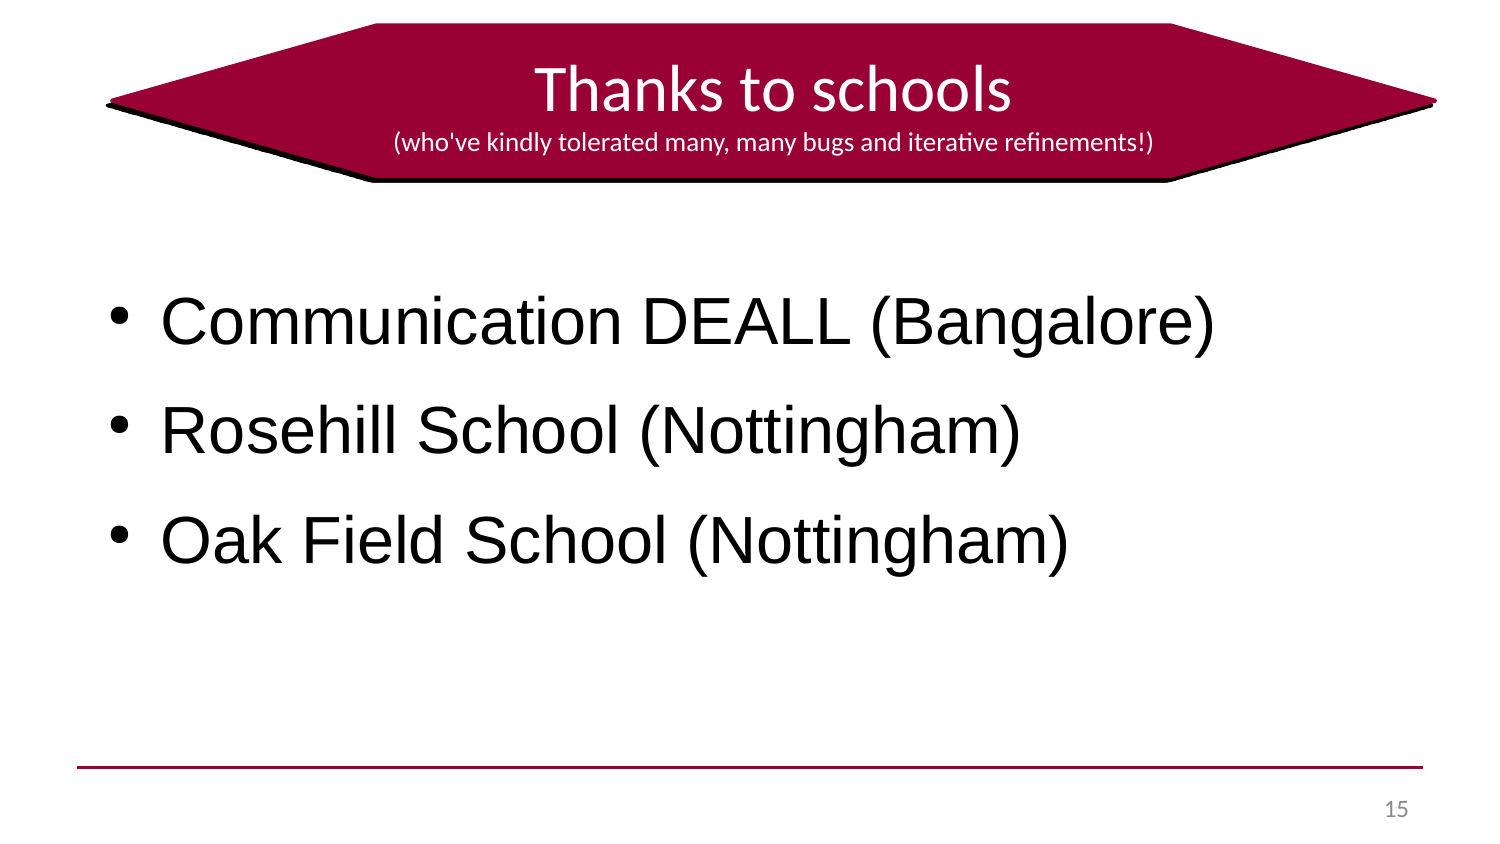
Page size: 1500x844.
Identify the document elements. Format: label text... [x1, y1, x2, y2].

text_box Thanks to schools (who've kindly tolerated many, many bugs and iterative refinements!) [112, 25, 1436, 176]
slide_number <number> [1074, 785, 1425, 830]
list Communication DEALL (Bangalore) Rosehill School (Nottingham) Oak Field School (Nottingham) [75, 270, 1425, 599]
